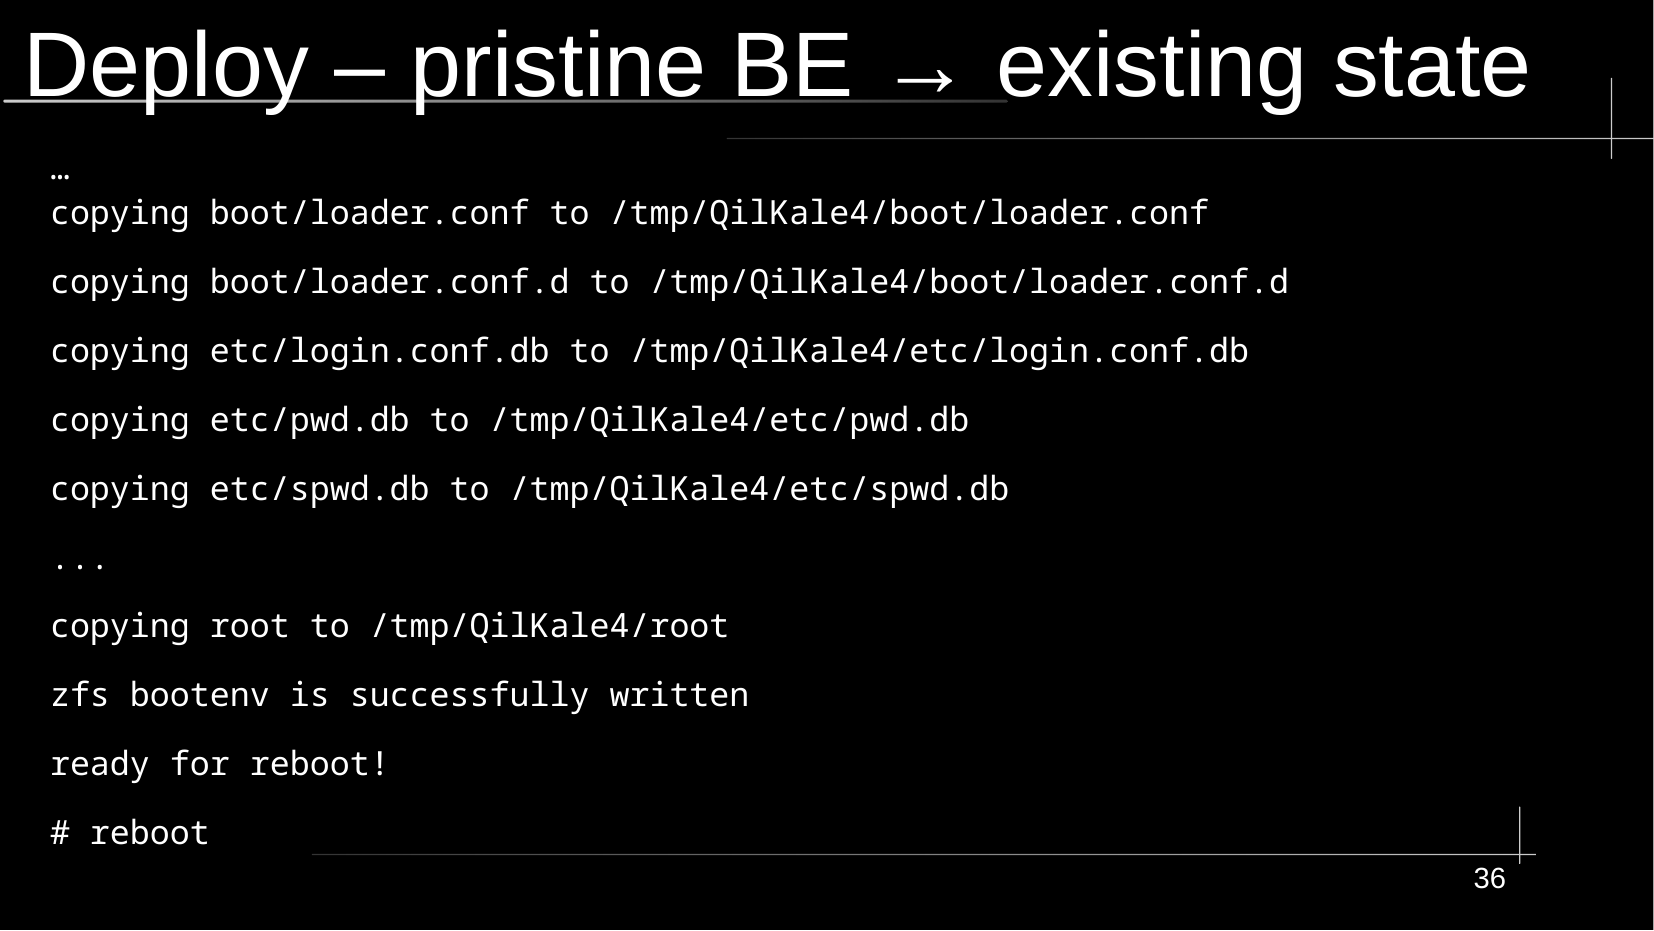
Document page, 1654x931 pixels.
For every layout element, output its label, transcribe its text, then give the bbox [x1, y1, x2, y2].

list … copying boot/loader.conf to /tmp/QilKale4/boot/loader.conf copying boot/loader.conf.d to /tmp/QilKale4/boot/loader.conf.d copying etc/login.conf.db to /tmp/QilKale4/etc/login.conf.db copying etc/pwd.db to /tmp/QilKale4/etc/pwd.db copying etc/spwd.db to /tmp/QilKale4/etc/spwd.db ... copying root to /tmp/QilKale4/root zfs bootenv is successfully written ready for reboot! # reboot [0, 144, 1576, 857]
title Deploy – pristine BE → existing state [23, 11, 1589, 119]
